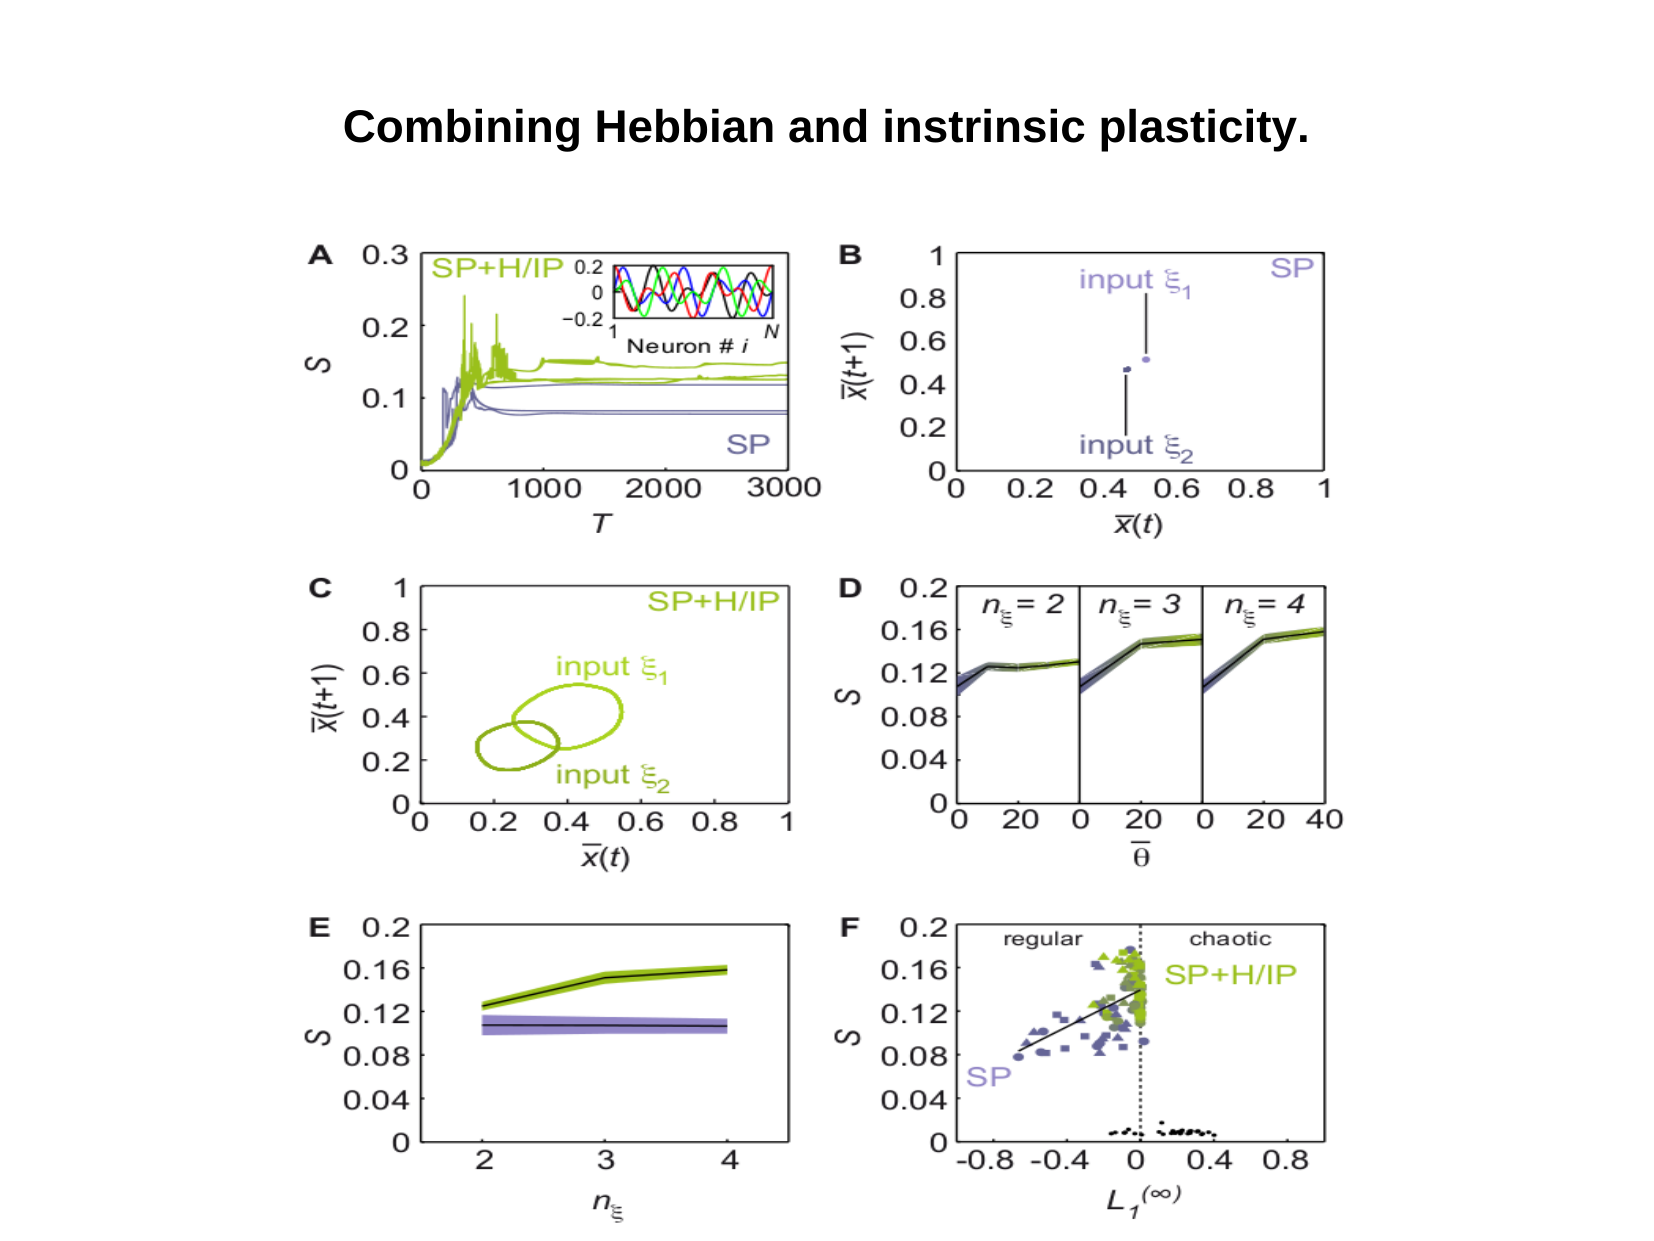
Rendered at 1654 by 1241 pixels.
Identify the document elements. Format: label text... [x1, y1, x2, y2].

picture [242, 224, 1412, 1230]
text_box Combining Hebbian and instrinsic plasticity. [307, 94, 1347, 161]
